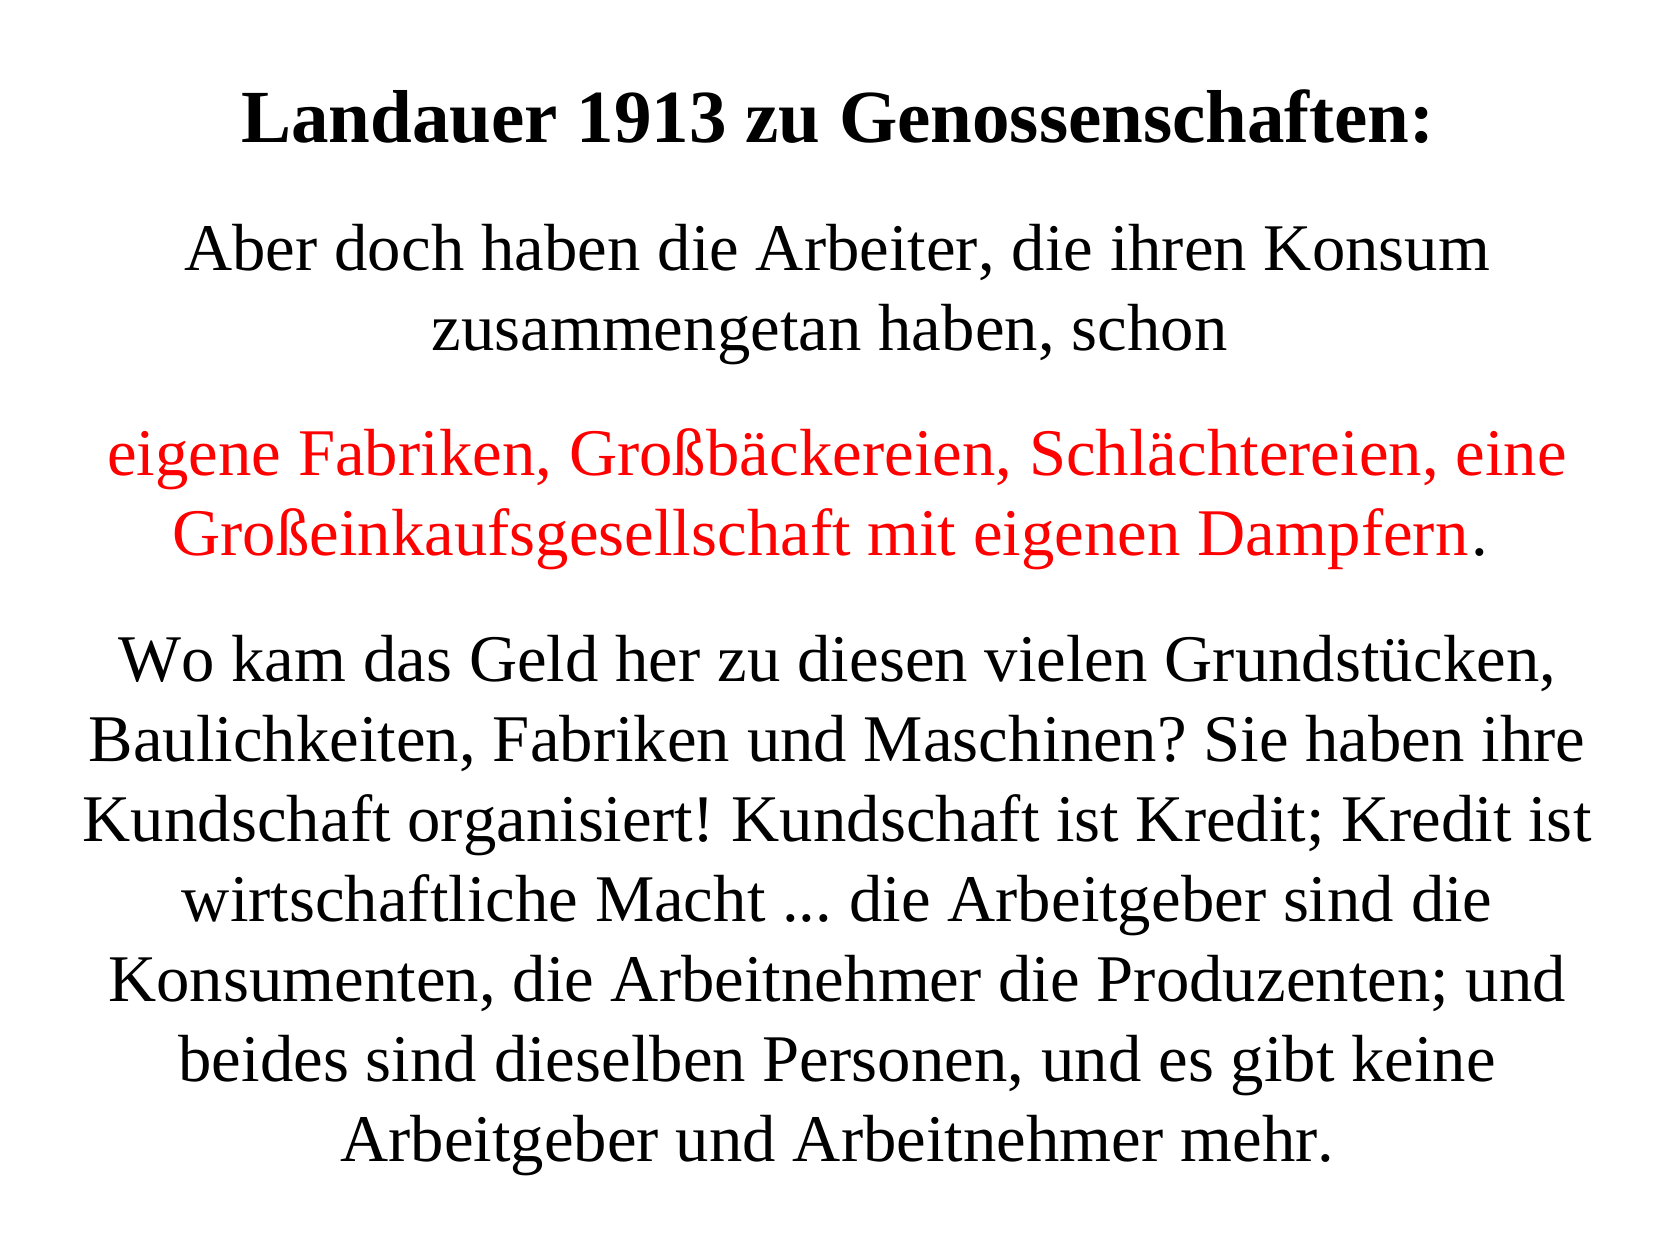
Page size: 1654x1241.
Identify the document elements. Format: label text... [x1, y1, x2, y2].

text_box Landauer 1913 zu Genossenschaften: Aber doch haben die Arbeiter, die ihren Konsum zusammengetan haben, schon eigene Fabriken, Großbäckereien, Schlächtereien, eine Großeinkaufsgesellschaft mit eigenen Dampfern. Wo kam das Geld her zu diesen vielen Grundstücken, Baulichkeiten, Fabriken und Maschinen? Sie haben ihre Kundschaft organisiert! Kundschaft ist Kredit; Kredit ist wirtschaftliche Macht ... die Arbeitgeber sind die Konsumenten, die Arbeitnehmer die Produzenten; und beides sind dieselben Personen, und es gibt keine Arbeitgeber und Arbeitnehmer mehr. [67, 67, 1610, 1175]
